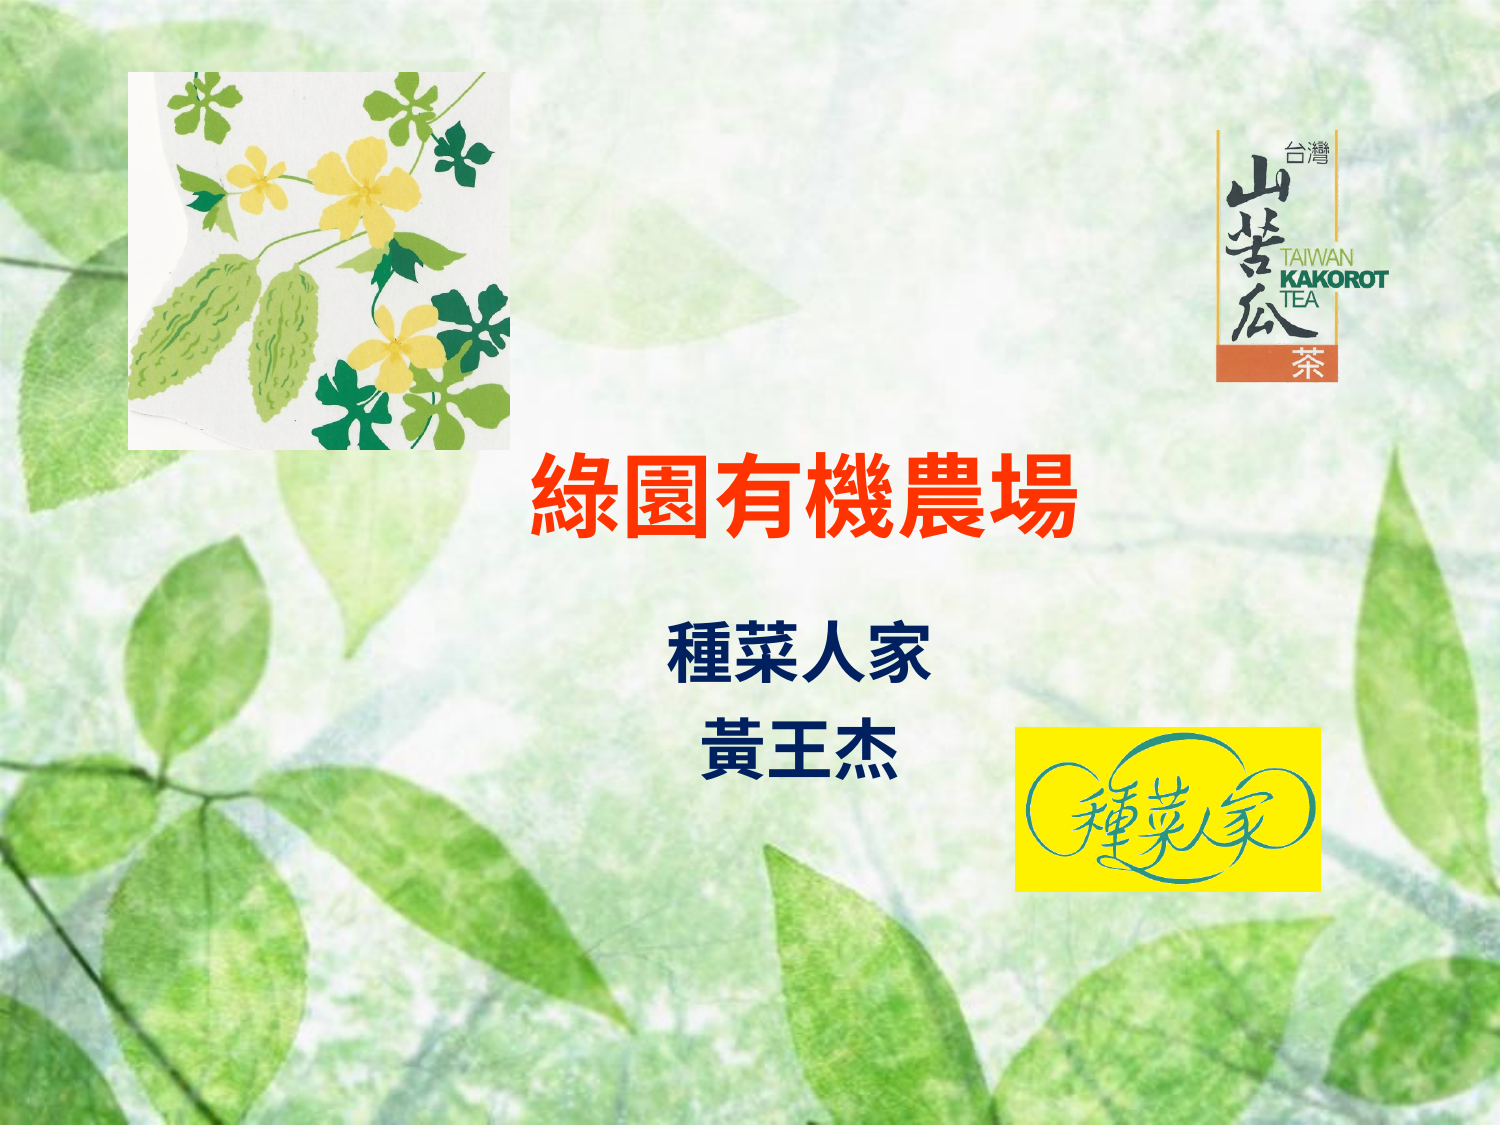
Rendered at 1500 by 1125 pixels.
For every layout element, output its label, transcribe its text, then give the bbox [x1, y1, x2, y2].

subtitle 種菜人家 黃王杰 [507, 603, 1093, 892]
picture [0, 0, 1500, 1125]
title 綠園有機農場 [167, 373, 1443, 615]
